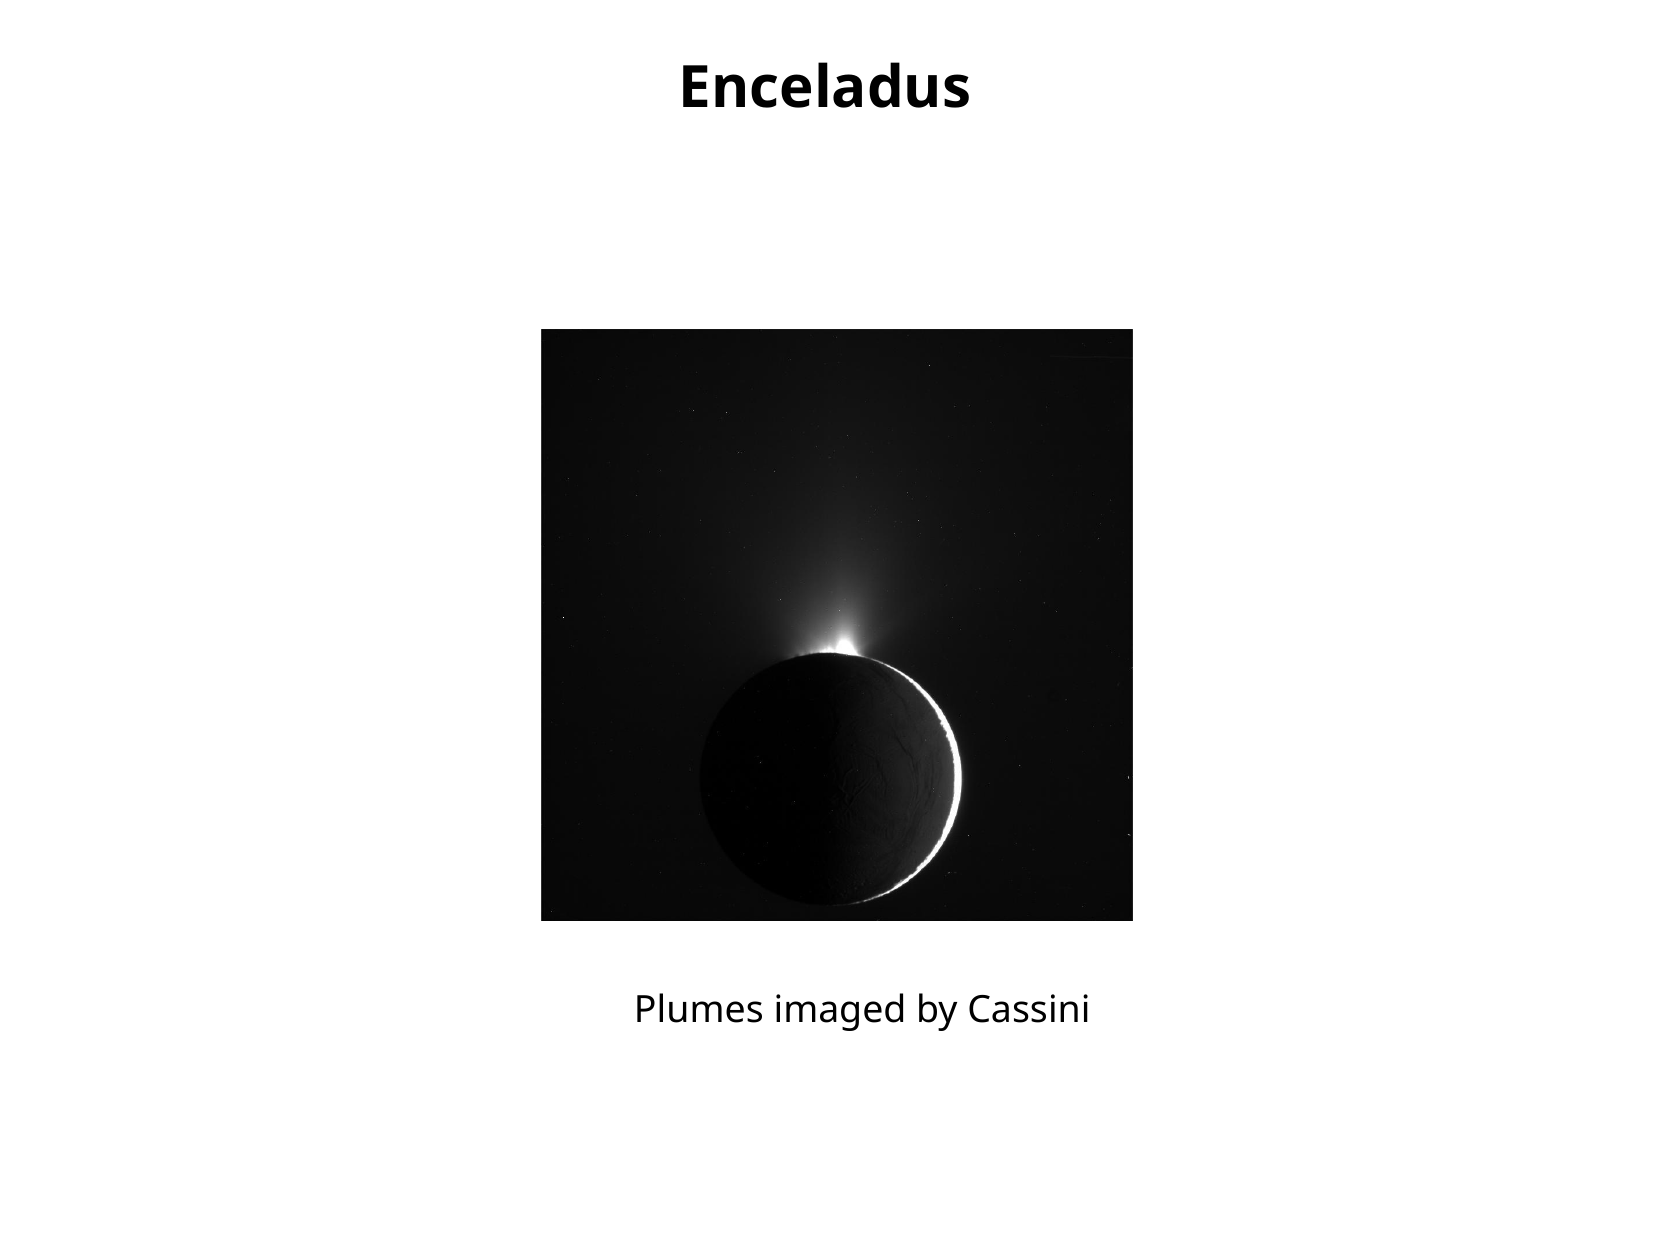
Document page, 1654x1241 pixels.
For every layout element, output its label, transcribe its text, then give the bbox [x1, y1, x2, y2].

text_box Plumes imaged by Cassini [525, 975, 1201, 1043]
picture [541, 329, 1133, 921]
text_box Enceladus [262, 37, 1388, 134]
